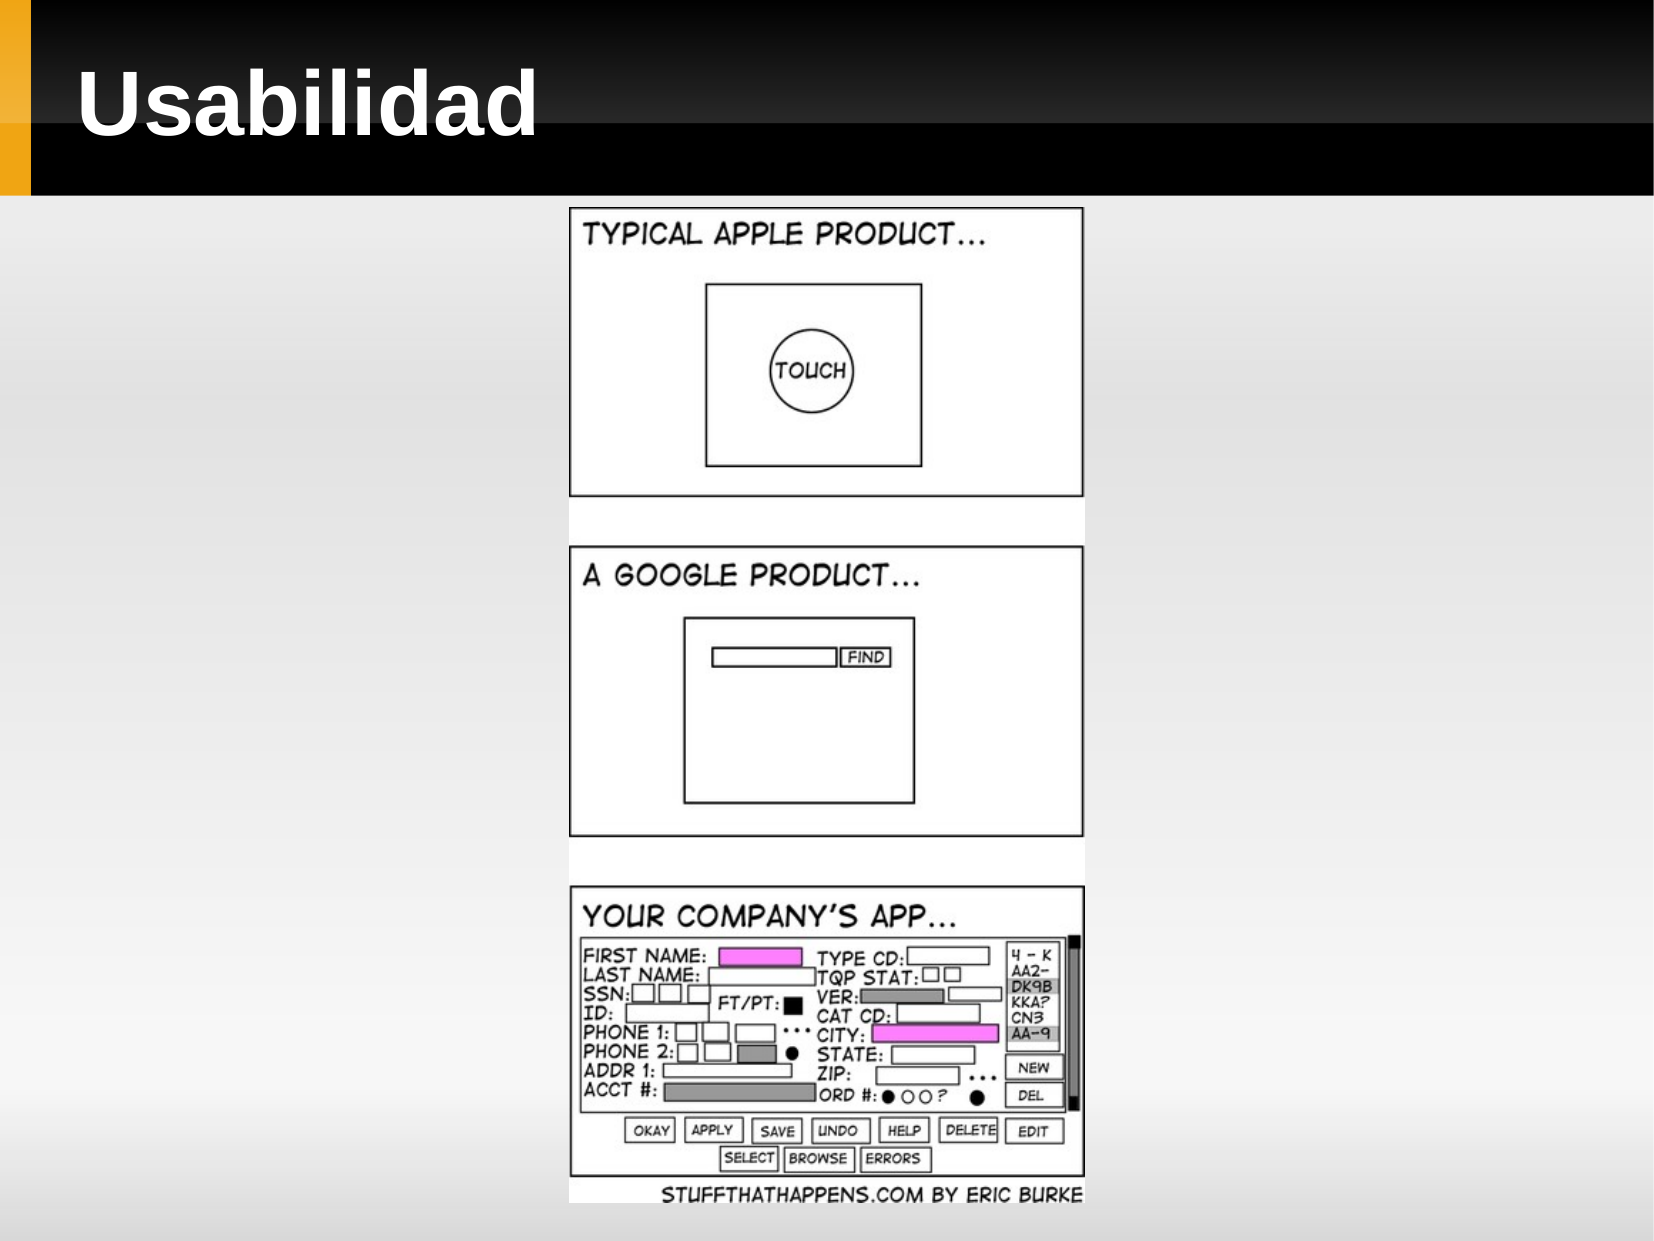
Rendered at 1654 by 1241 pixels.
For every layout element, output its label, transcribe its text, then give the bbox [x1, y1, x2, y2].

title Usabilidad [76, 0, 1565, 208]
picture [0, 0, 1654, 1241]
